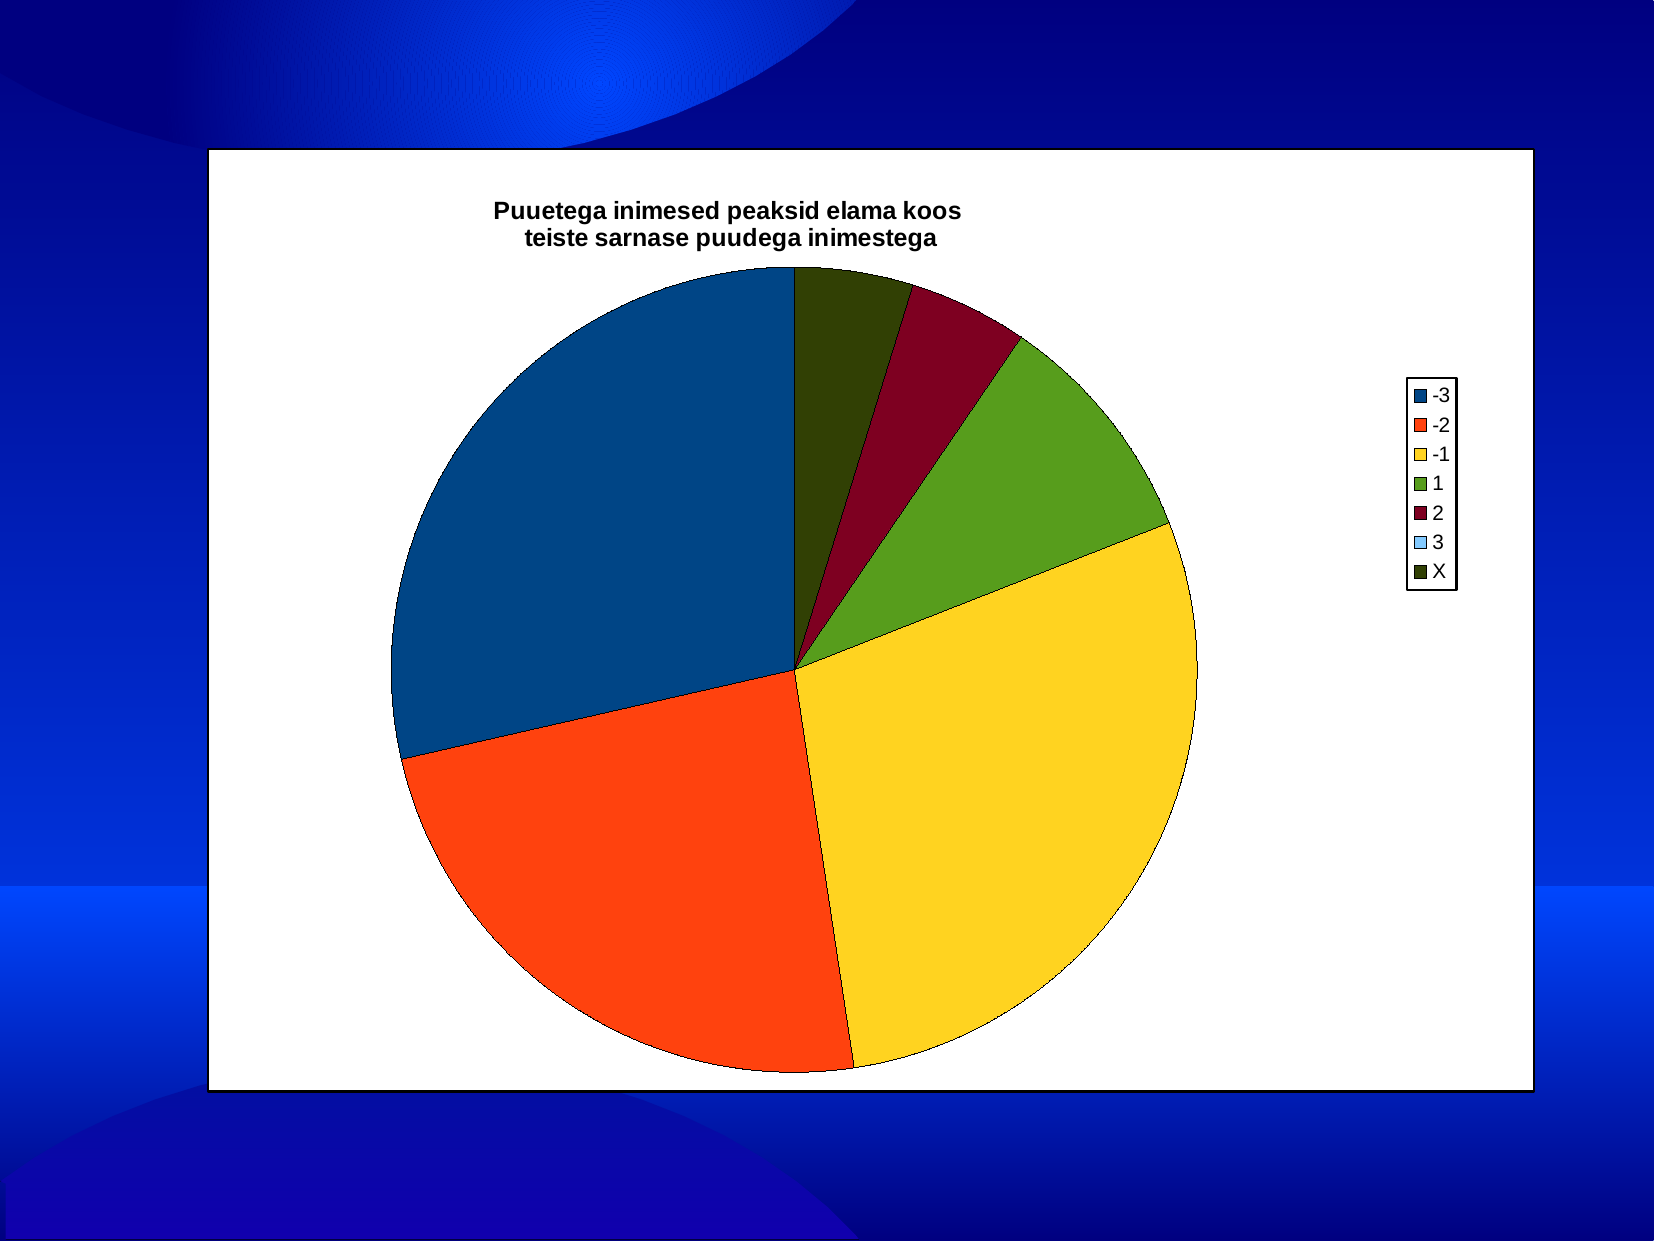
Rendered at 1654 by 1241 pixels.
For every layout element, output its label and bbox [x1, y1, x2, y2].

chart [206, 147, 1536, 1093]
